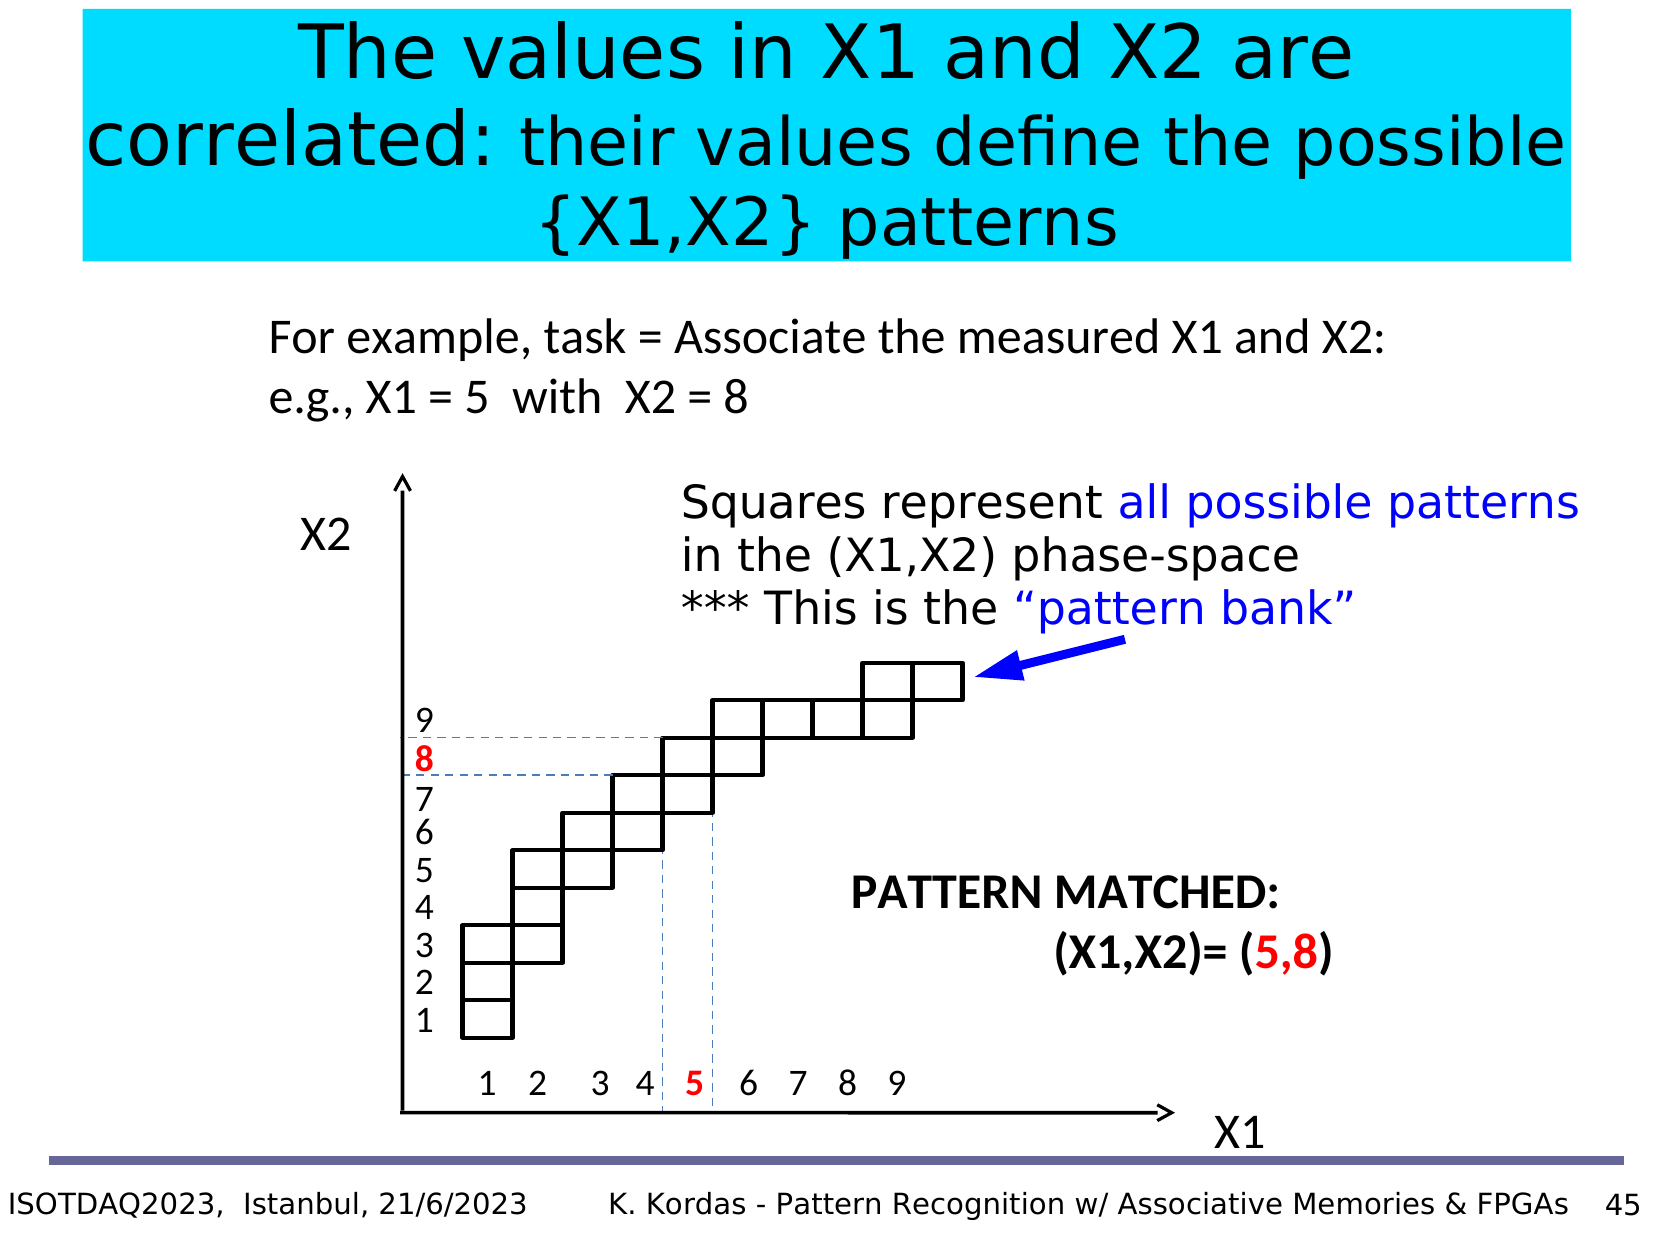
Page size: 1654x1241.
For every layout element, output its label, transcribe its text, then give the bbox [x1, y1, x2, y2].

text_box For example, task = Associate the measured X1 and X2: e.g., X1 = 5 with X2 = 8 [253, 295, 1414, 431]
text_box 6 [419, 831, 428, 842]
title The values in X1 and X2 are correlated: their values define the possible {X1,X2} patterns [82, 8, 1571, 262]
text_box 4 [620, 1050, 670, 1110]
text_box X1 [1199, 1091, 1281, 1166]
text_box X2 [285, 493, 367, 569]
text_box 5 [405, 860, 450, 898]
text_box 6 [405, 827, 450, 860]
text_box 7 [405, 787, 450, 827]
text_box 6 [724, 1050, 773, 1110]
text_box 3 [575, 1050, 620, 1110]
text_box 1 [462, 1050, 512, 1110]
text_box 1 [405, 1010, 450, 1048]
text_box 8 [823, 1050, 872, 1110]
text_box 8 [405, 748, 450, 787]
text_box 3 [405, 935, 450, 973]
text_box 8 [420, 760, 427, 768]
text_box 4 [405, 898, 450, 935]
text_box 8 [420, 749, 427, 756]
text_box 7 [773, 1050, 823, 1110]
text_box PATTERN MATCHED: (X1,X2)= (5,8) [836, 850, 1349, 986]
text_box 4 [419, 900, 426, 910]
text_box 2 [405, 973, 450, 1010]
text_box 9 [872, 1050, 922, 1110]
text_box 9 [405, 687, 450, 748]
text_box 5 [670, 1050, 720, 1110]
text_box Squares represent all possible patterns in the (X1,X2) phase-space *** This is the “pattern bank” [666, 468, 1596, 698]
text_box 2 [513, 1050, 563, 1110]
